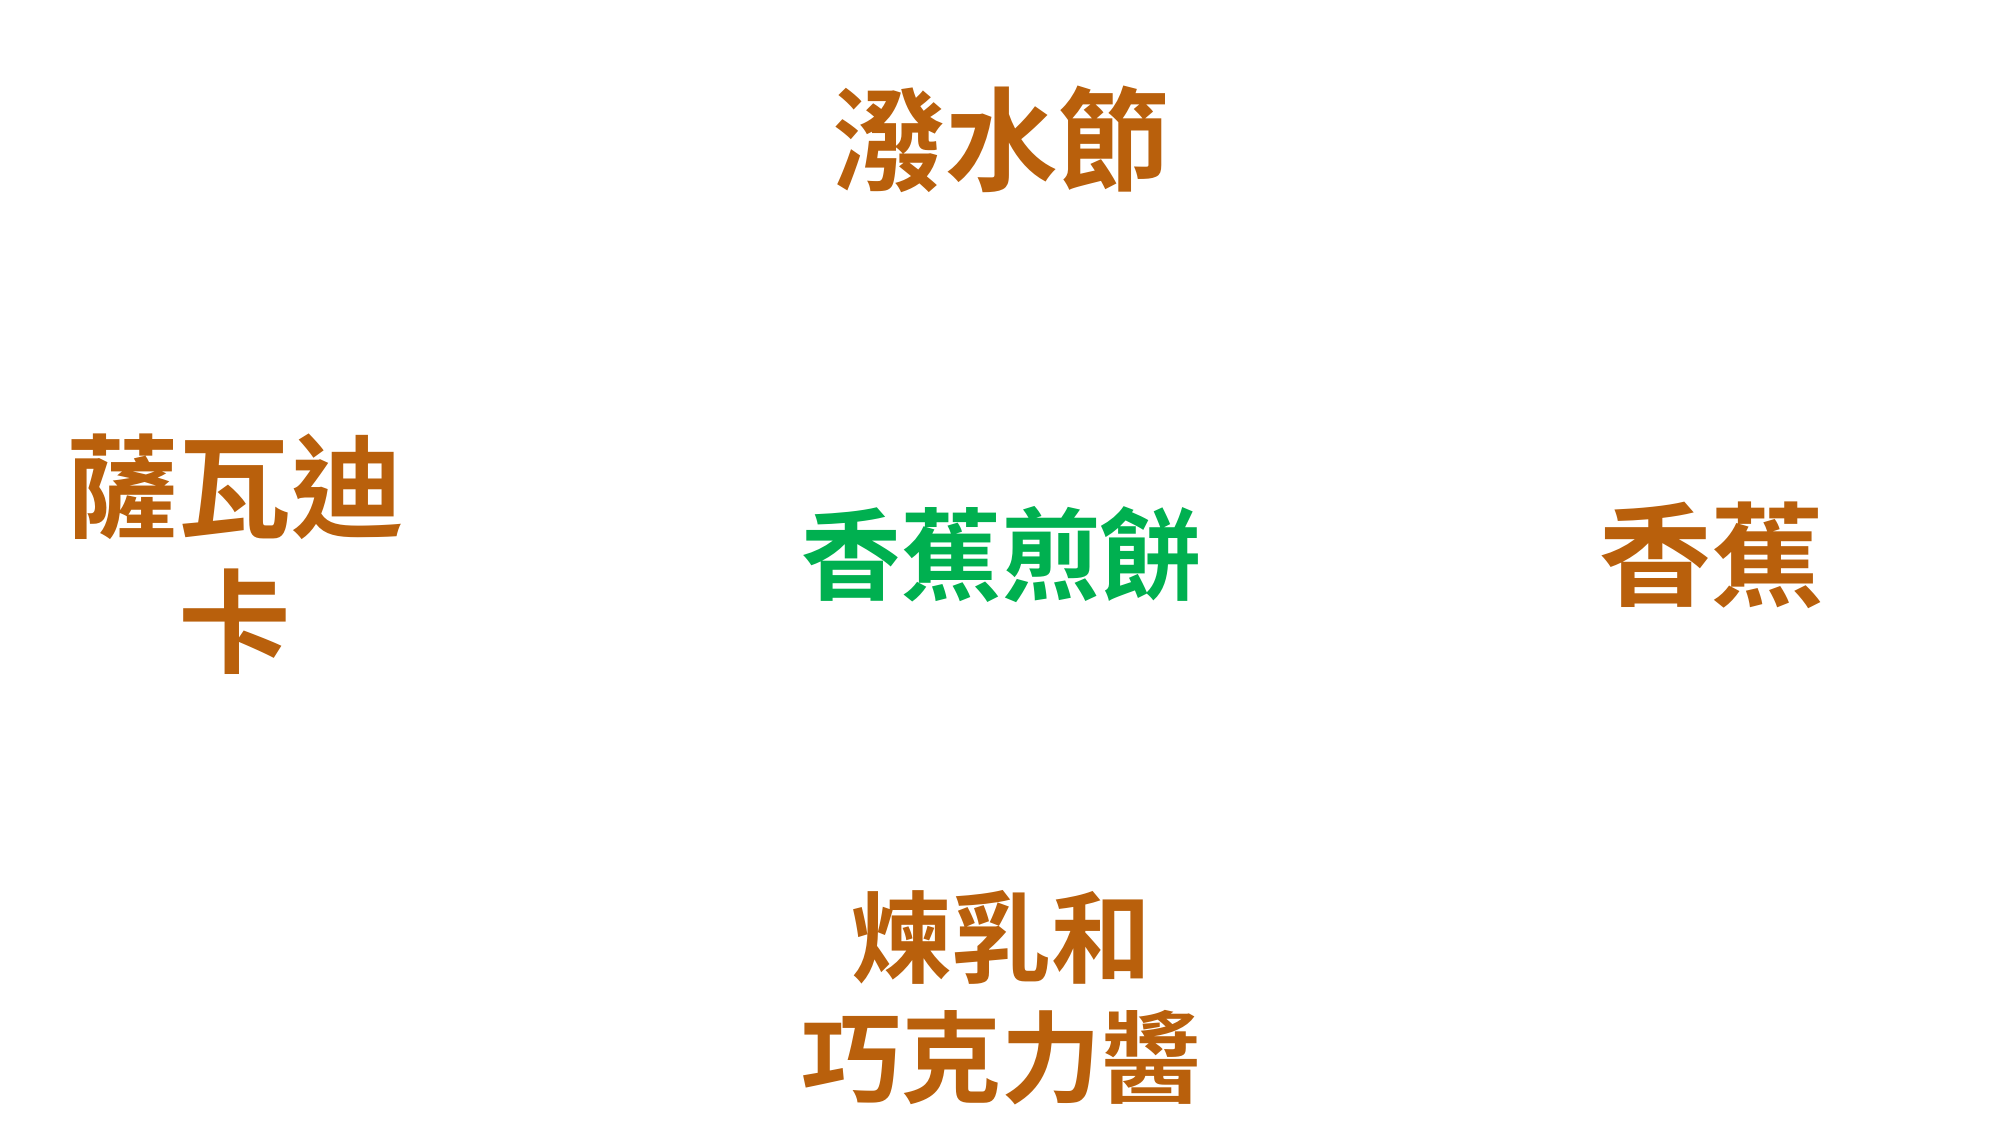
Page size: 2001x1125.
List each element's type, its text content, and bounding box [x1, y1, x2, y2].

text_box 煉乳和 巧克力醬 [410, 867, 1593, 1125]
text_box 香蕉 [1409, 477, 2000, 629]
text_box 潑水節 [698, 63, 1304, 215]
text_box 香蕉煎餅 [741, 484, 1261, 622]
text_box 薩瓦迪卡 [11, 409, 459, 698]
